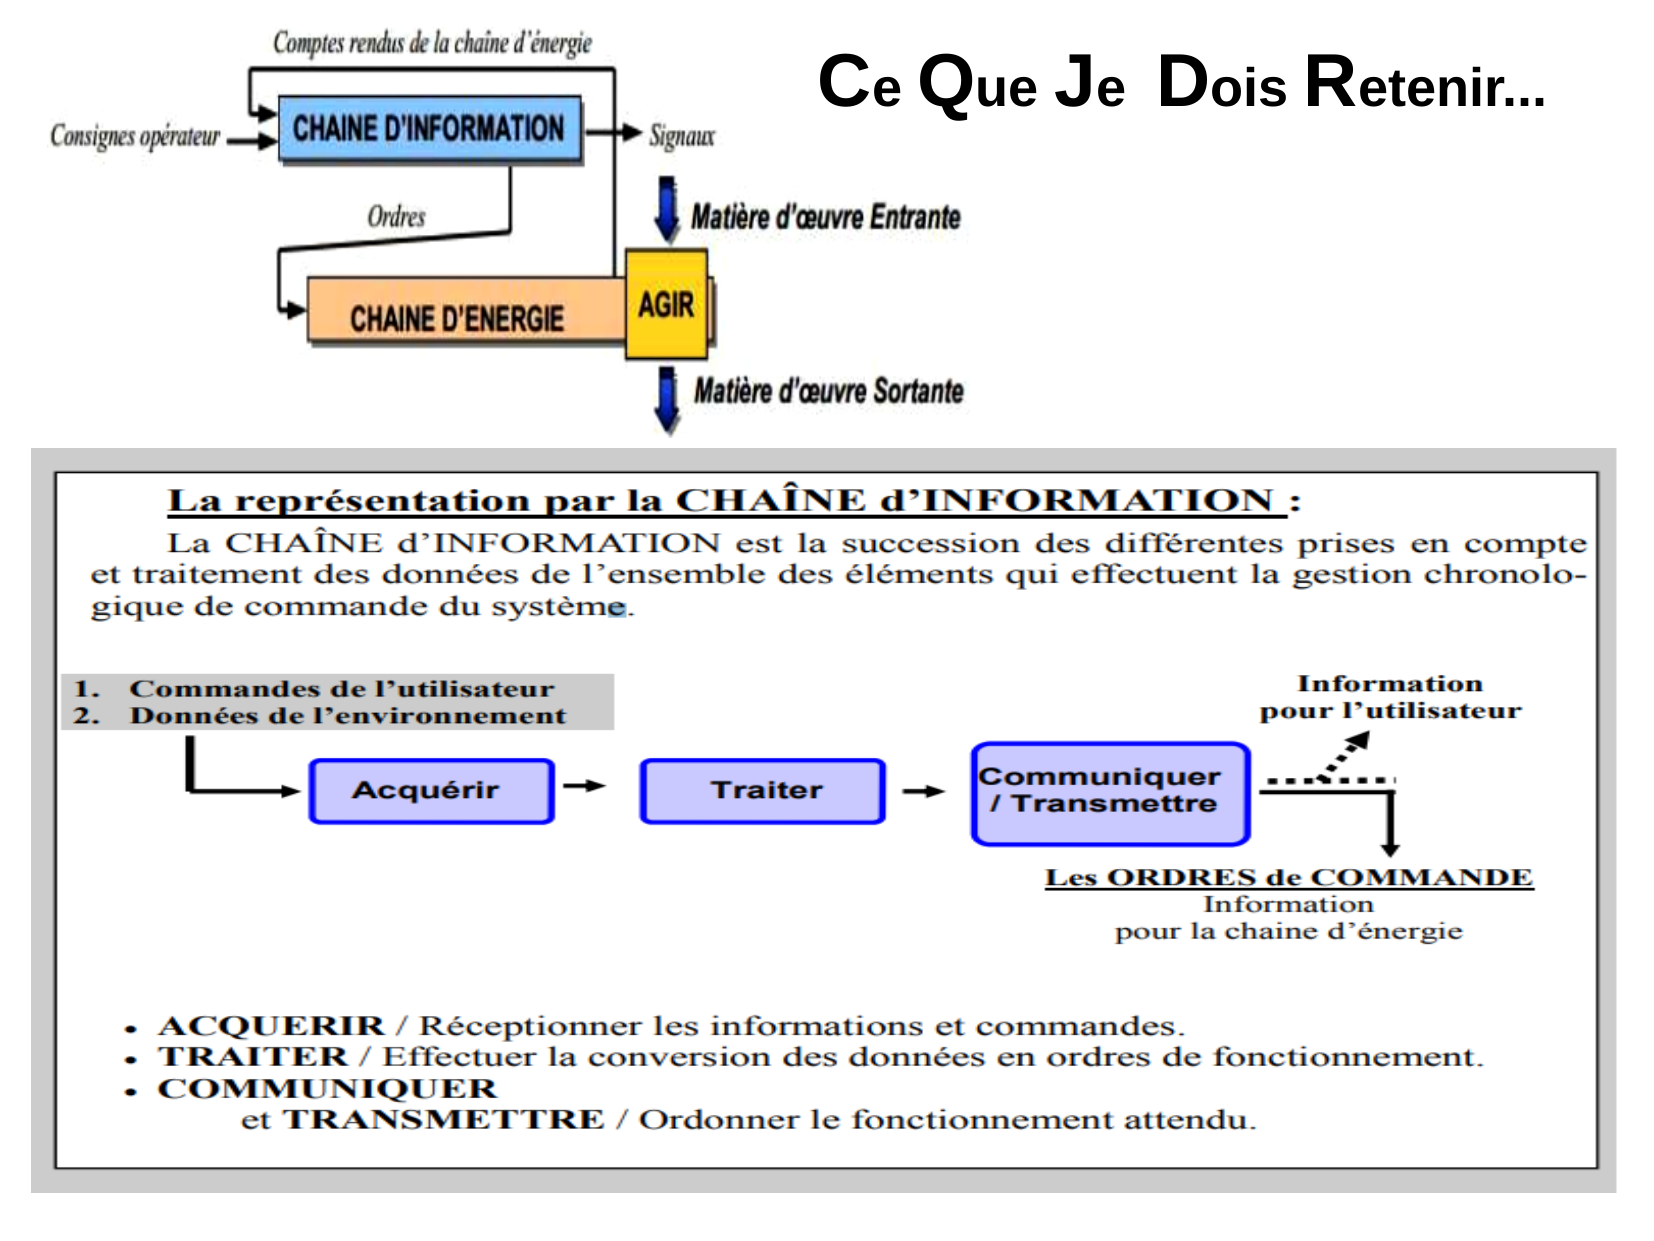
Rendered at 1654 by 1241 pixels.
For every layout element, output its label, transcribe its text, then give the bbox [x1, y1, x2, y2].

picture [47, 27, 973, 438]
text_box Ce Que Je Dois Retenir... [803, 31, 1592, 130]
picture [31, 448, 1619, 1193]
